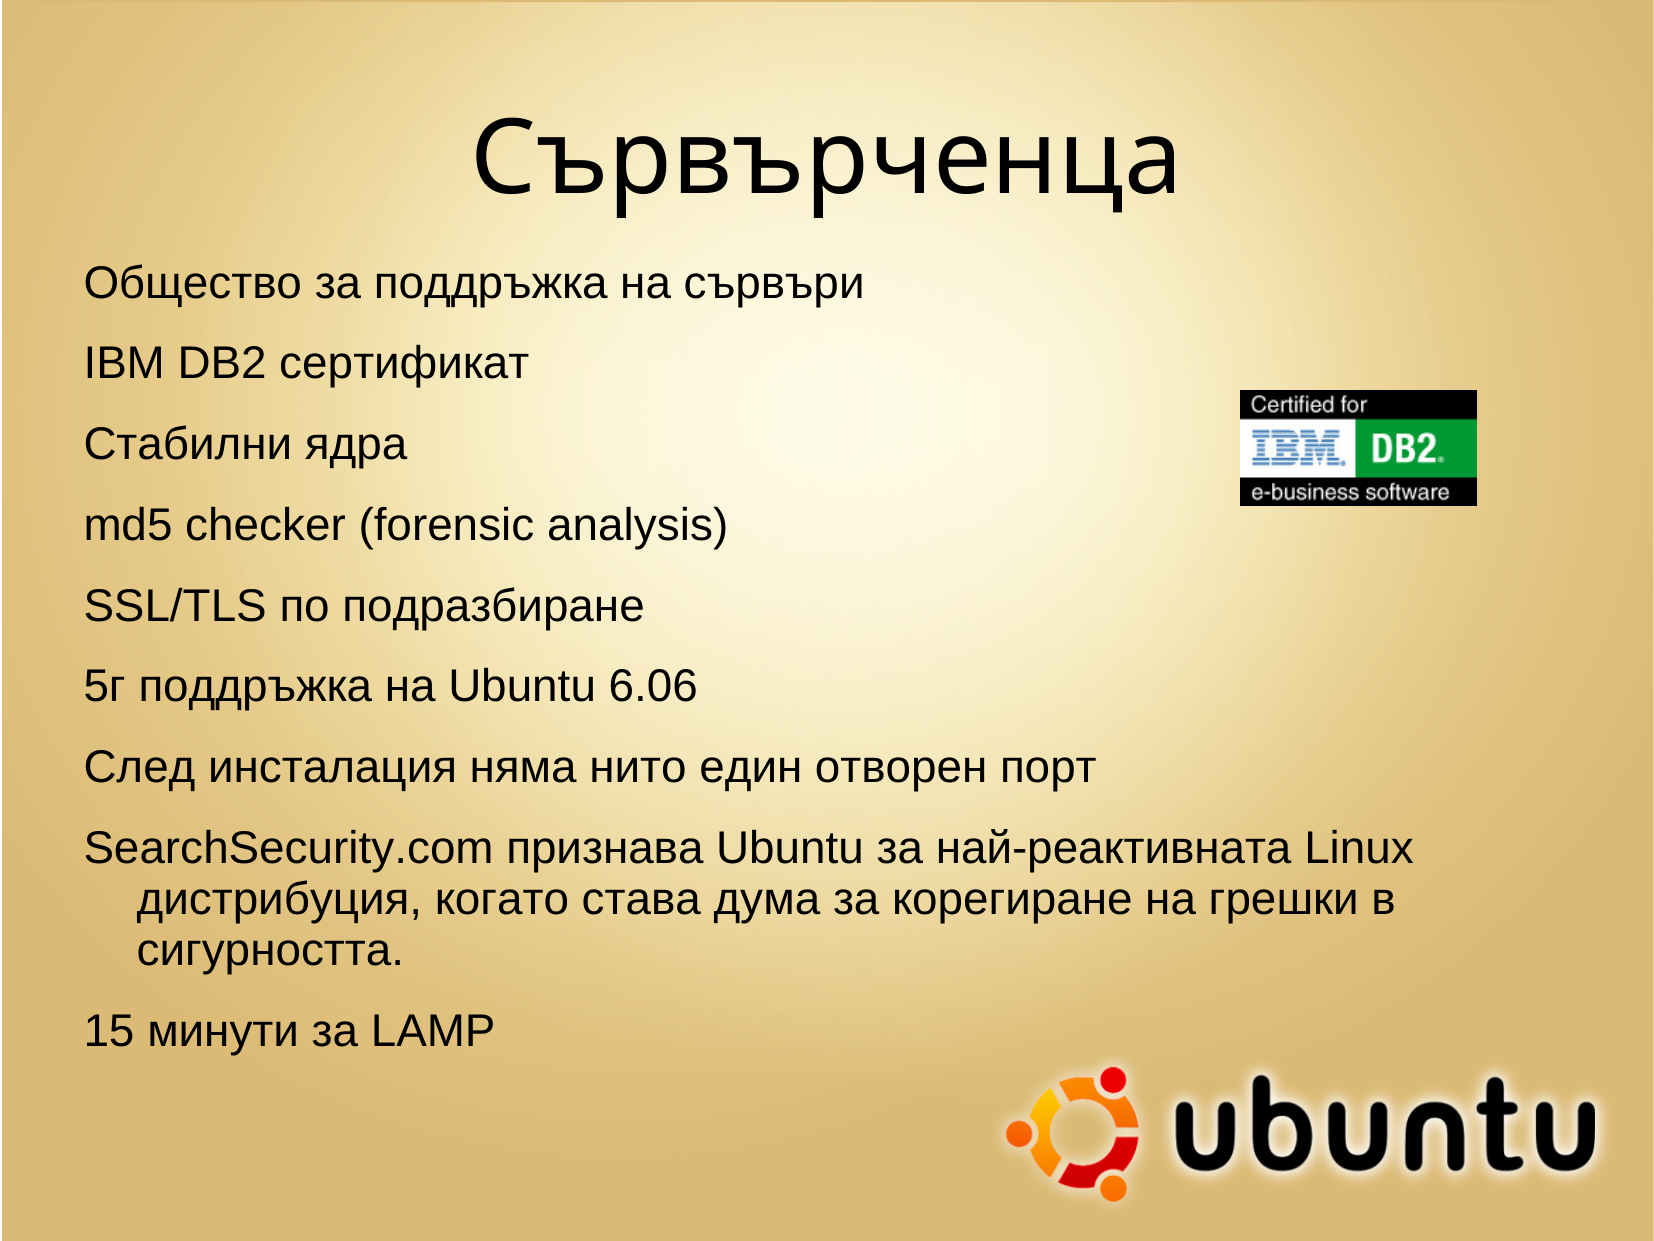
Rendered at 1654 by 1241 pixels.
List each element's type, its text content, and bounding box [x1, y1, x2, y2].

list Общество за поддръжка на сървъри IBM DB2 сертификат Стабилни ядра md5 checker (forensic analysis) SSL/TLS по подразбиране 5г поддръжка на Ubuntu 6.06 След инсталация няма нито един отворен порт SearchSecurity.com признава Ubuntu за най-реактивната Linux дистрибуция, когато става дума за корегиране на грешки в сигурността. 15 минути за LAMP [65, 256, 1554, 1241]
title Сървърченца [82, 49, 1571, 257]
picture [1240, 390, 1477, 506]
picture [2, 0, 1654, 1241]
